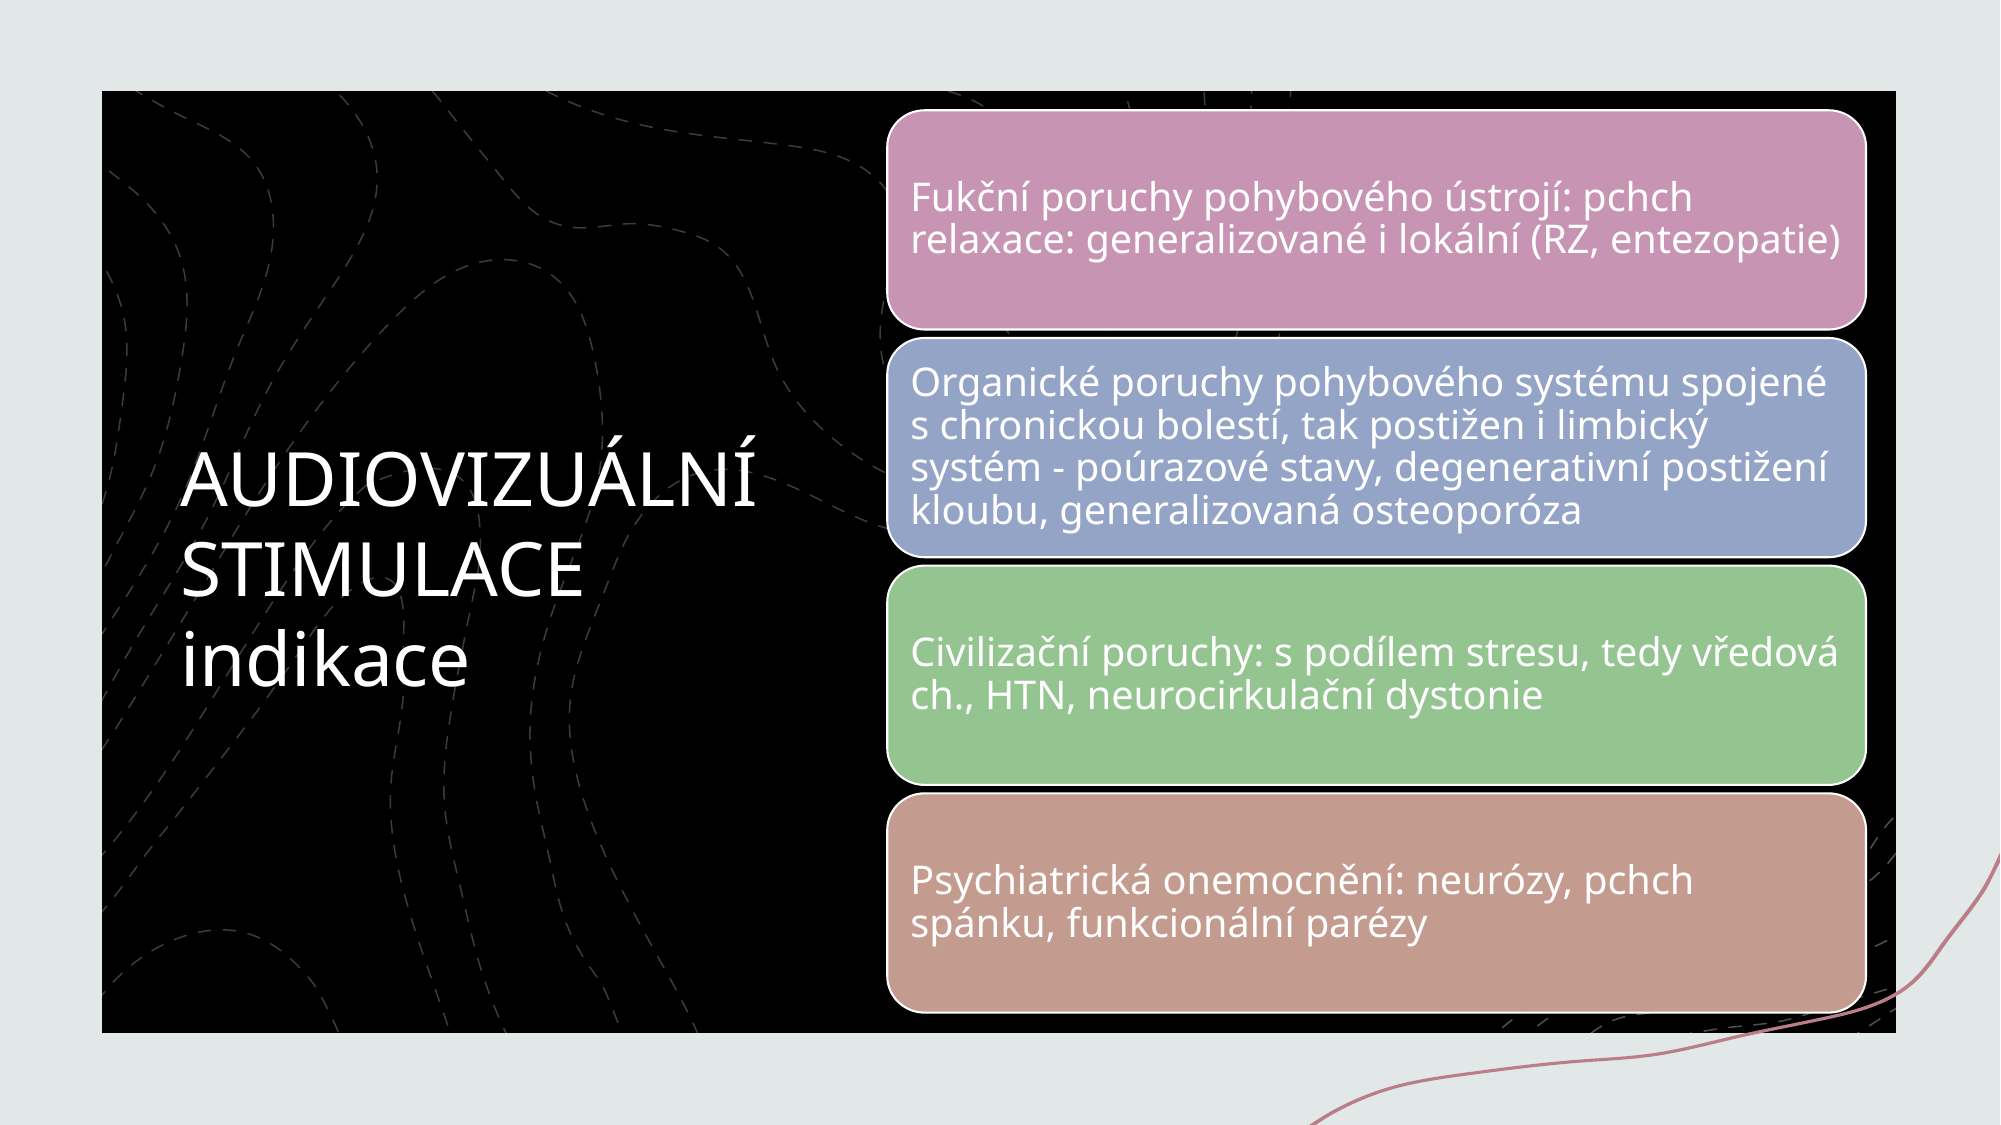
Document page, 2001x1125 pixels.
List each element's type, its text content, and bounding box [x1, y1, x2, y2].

text_box Organické poruchy pohybového systému spojené s chronickou bolestí, tak postižen i limbický systém - poúrazové stavy, degenerativní postižení kloubu, generalizovaná osteoporóza [887, 337, 1867, 558]
title AUDIOVIZUÁLNÍ STIMULACE indikace [164, 152, 804, 709]
text_box Fukční poruchy pohybového ústrojí: pchch relaxace: generalizované i lokální (RZ, entezopatie) [887, 110, 1867, 330]
text_box Civilizační poruchy: s podílem stresu, tedy vředová ch., HTN, neurocirkulační dystonie [887, 565, 1867, 785]
text_box Psychiatrická onemocnění: neurózy, pchch spánku, funkcionální parézy [887, 793, 1867, 1013]
text_box [0, 0, 2000, 1125]
